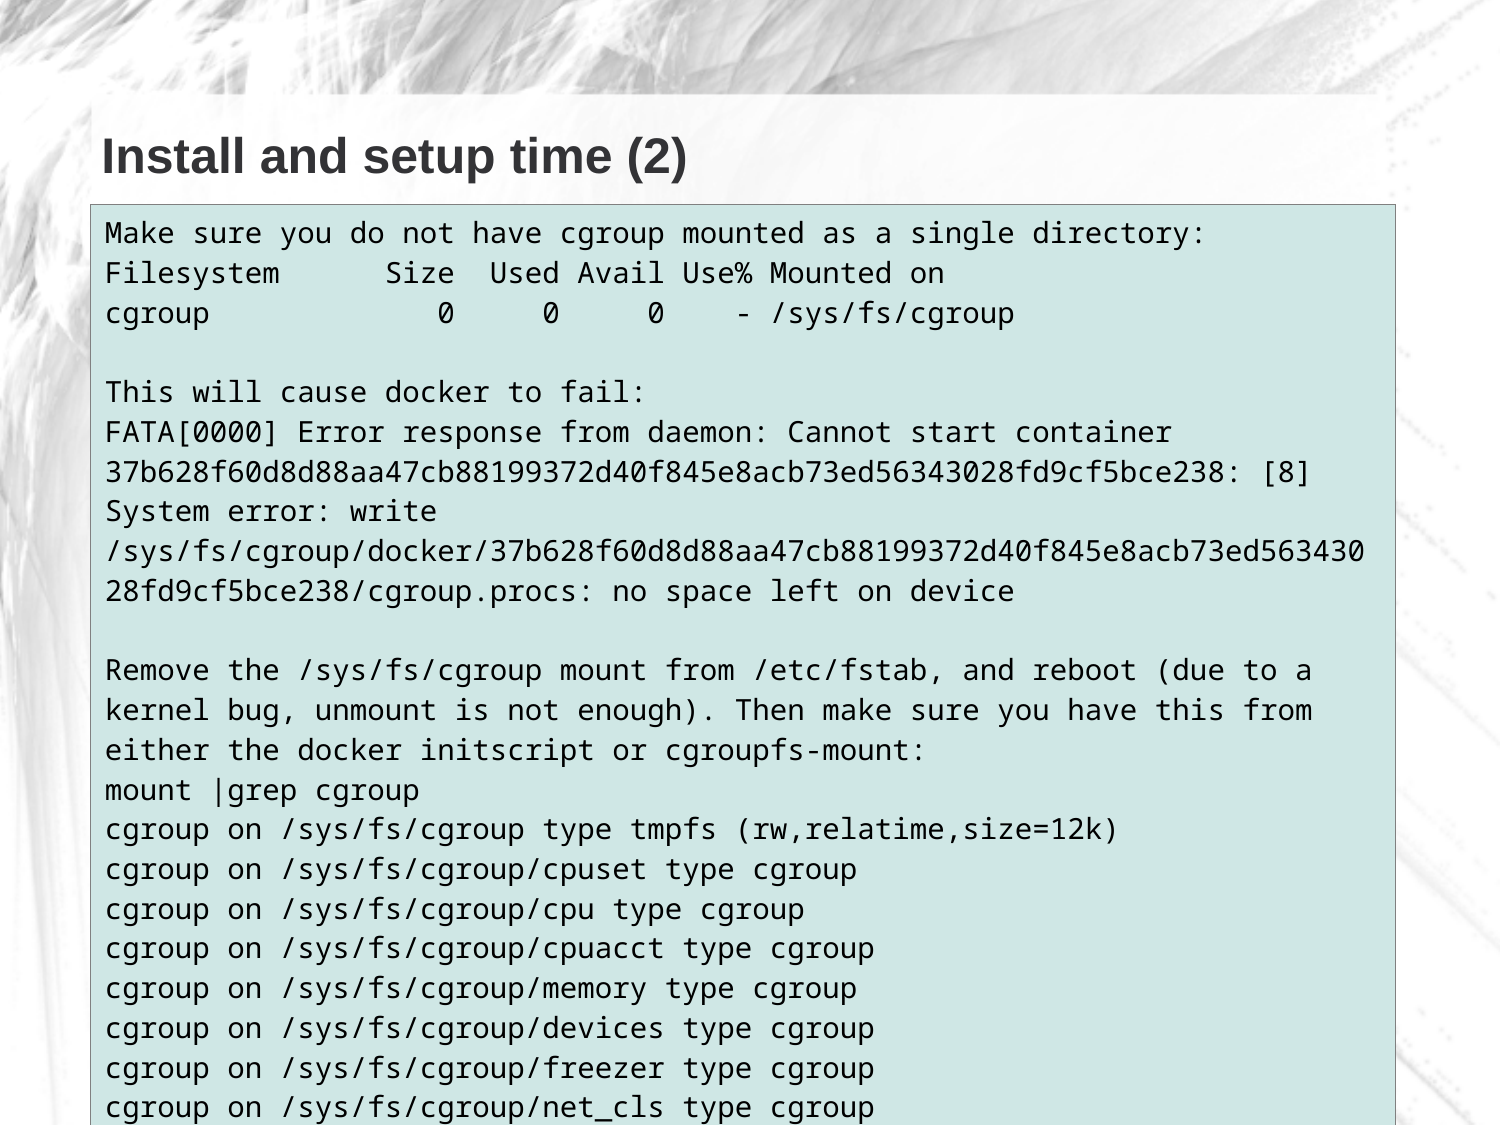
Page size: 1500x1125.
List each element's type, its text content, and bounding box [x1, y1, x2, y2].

title Install and setup time (2) [61, 108, 1412, 205]
picture [0, 0, 1500, 1125]
text_box Make sure you do not have cgroup mounted as a single directory: Filesystem Size Used Avail Use% Mounted on cgroup 0 0 0 - /sys/fs/cgroup This will cause docker to fail: FATA[0000] Error response from daemon: Cannot start container 37b628f60d8d88aa47cb88199372d40f845e8acb73ed56343028fd9cf5bce238: [8] System error: write /sys/fs/cgroup/docker/37b628f60d8d88aa47cb88199372d40f845e8acb73ed56343028fd9cf5bce238/cgroup.procs: no space left on device Remove the /sys/fs/cgroup mount from /etc/fstab, and reboot (due to a kernel bug, unmount is not enough). Then make sure you have this from either the docker initscript or cgroupfs-mount: mount |grep cgroup cgroup on /sys/fs/cgroup type tmpfs (rw,relatime,size=12k) cgroup on /sys/fs/cgroup/cpuset type cgroup cgroup on /sys/fs/cgroup/cpu type cgroup cgroup on /sys/fs/cgroup/cpuacct type cgroup cgroup on /sys/fs/cgroup/memory type cgroup cgroup on /sys/fs/cgroup/devices type cgroup cgroup on /sys/fs/cgroup/freezer type cgroup cgroup on /sys/fs/cgroup/net_cls type cgroup cgroup on /sys/fs/cgroup/blkio type cgroup cgroup on /sys/fs/cgroup/perf_event type cgroup cgroup on /sys/fs/cgroup/net_prio type cgroup [90, 204, 1396, 1105]
